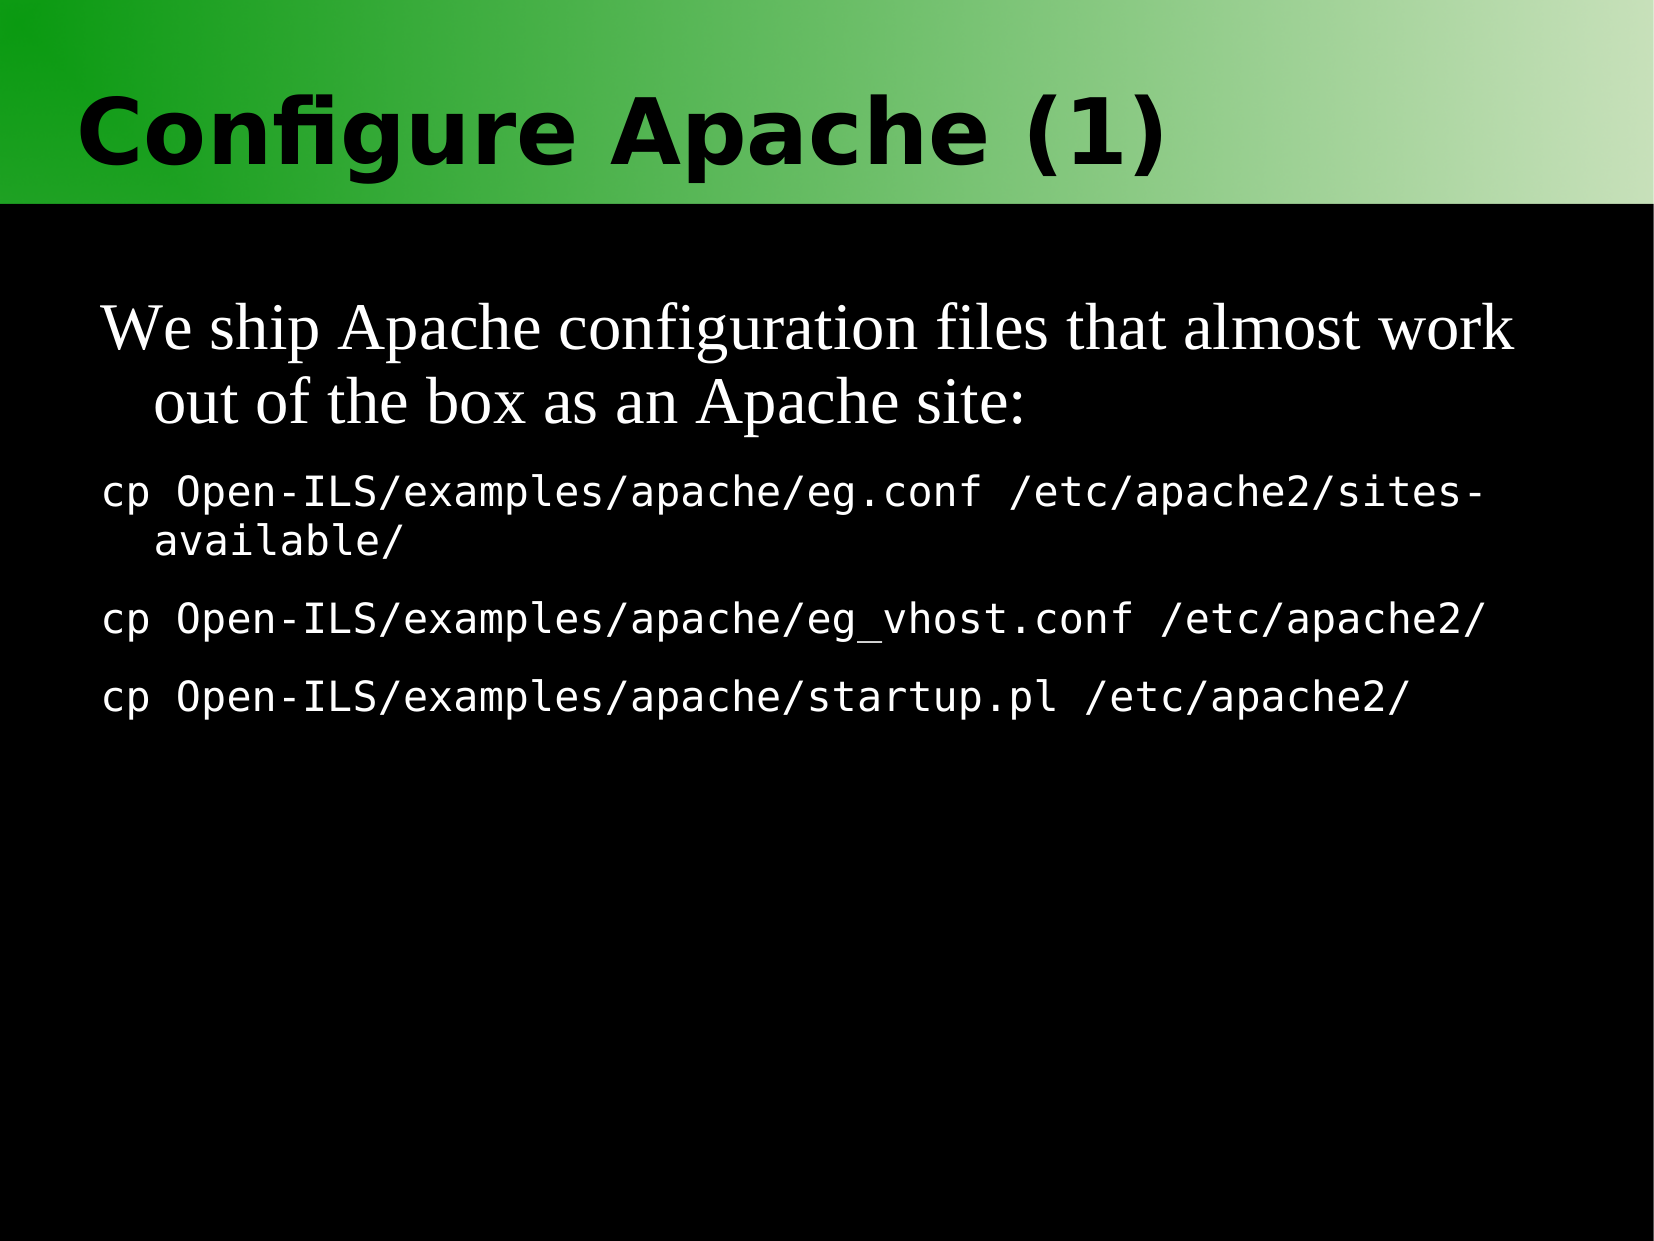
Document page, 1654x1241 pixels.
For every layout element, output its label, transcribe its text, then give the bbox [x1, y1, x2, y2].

picture [0, 0, 1654, 1241]
list We ship Apache configuration files that almost work out of the box as an Apache site: cp Open-ILS/examples/apache/eg.conf /etc/apache2/sites-available/ cp Open-ILS/examples/apache/eg_vhost.conf /etc/apache2/ cp Open-ILS/examples/apache/startup.pl /etc/apache2/ [82, 290, 1571, 1094]
title Configure Apache (1) [76, 36, 1565, 229]
